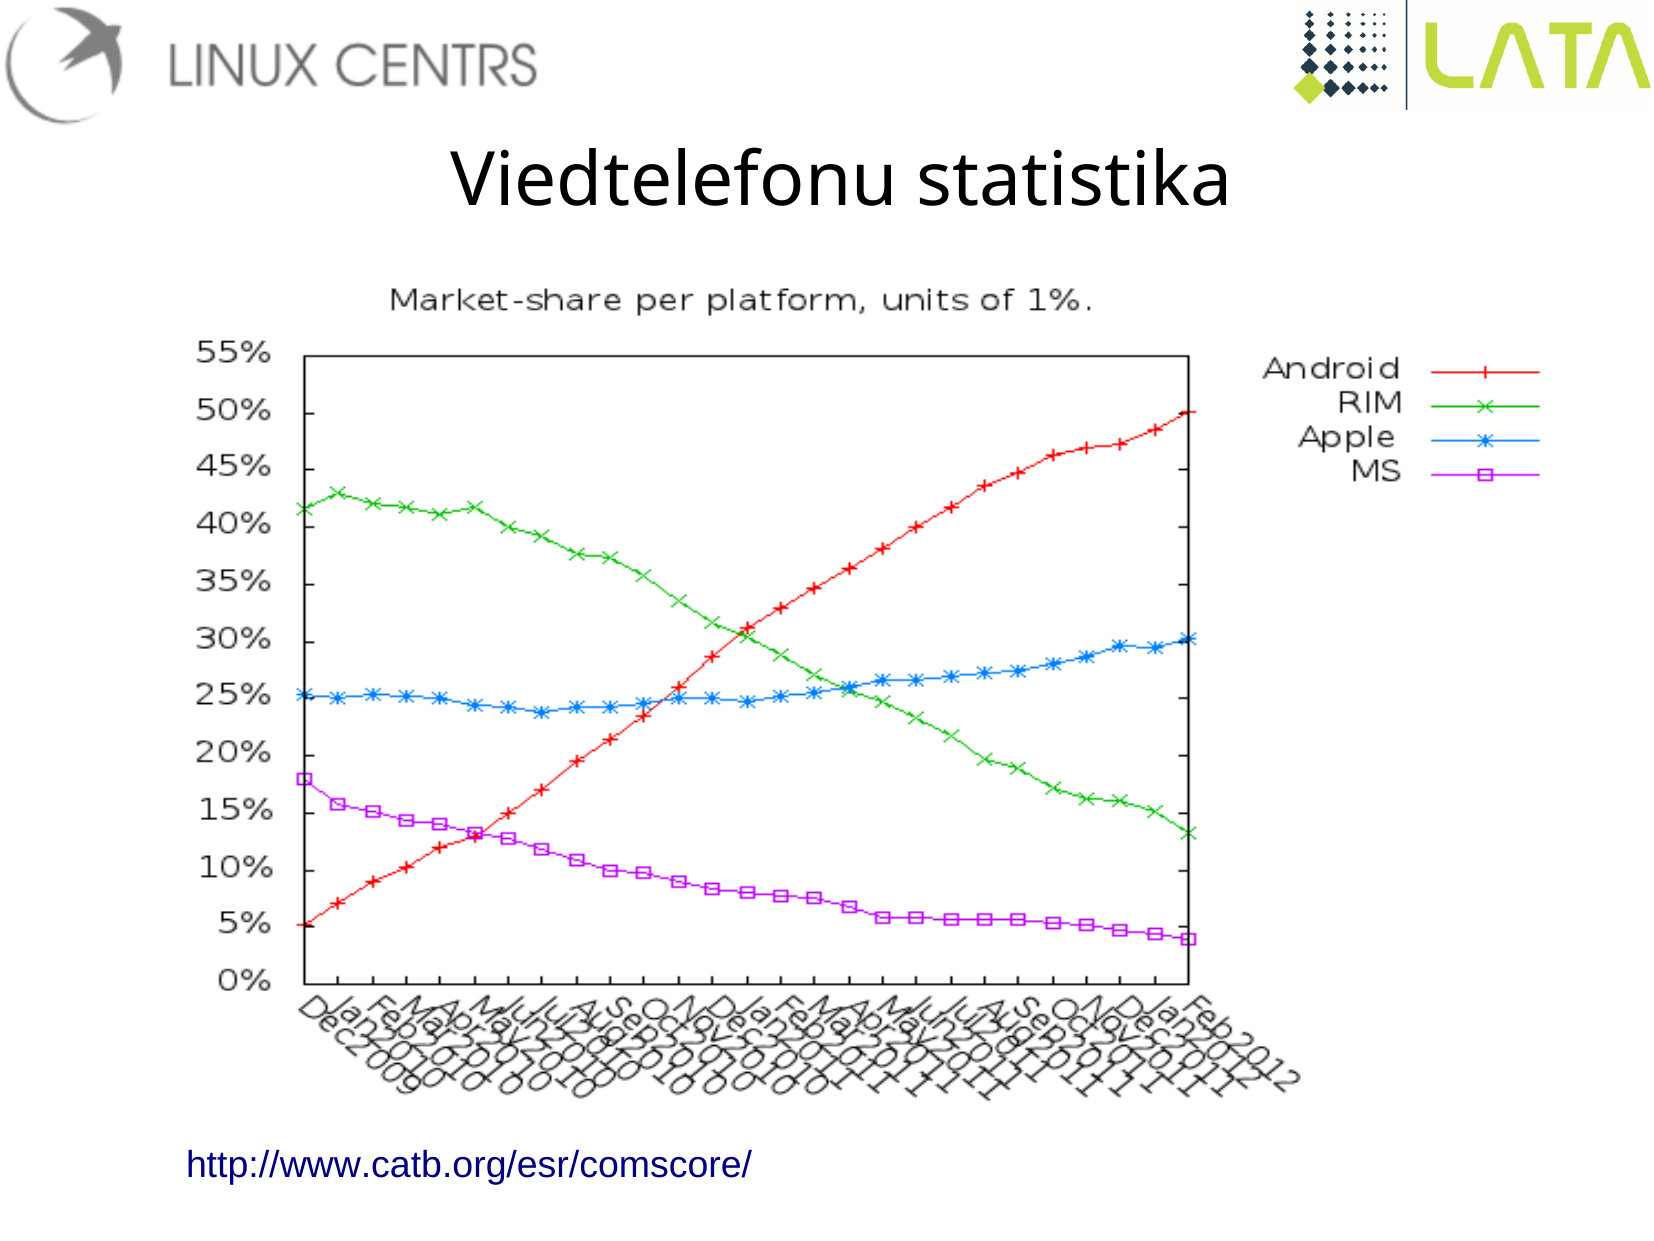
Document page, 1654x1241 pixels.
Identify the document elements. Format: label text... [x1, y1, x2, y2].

picture [171, 253, 1589, 1117]
picture [0, 3, 556, 127]
title Viedtelefonu statistika [159, 118, 1524, 235]
text_box http://www.catb.org/esr/comscore/ [171, 1136, 768, 1193]
picture [1293, 0, 1651, 110]
